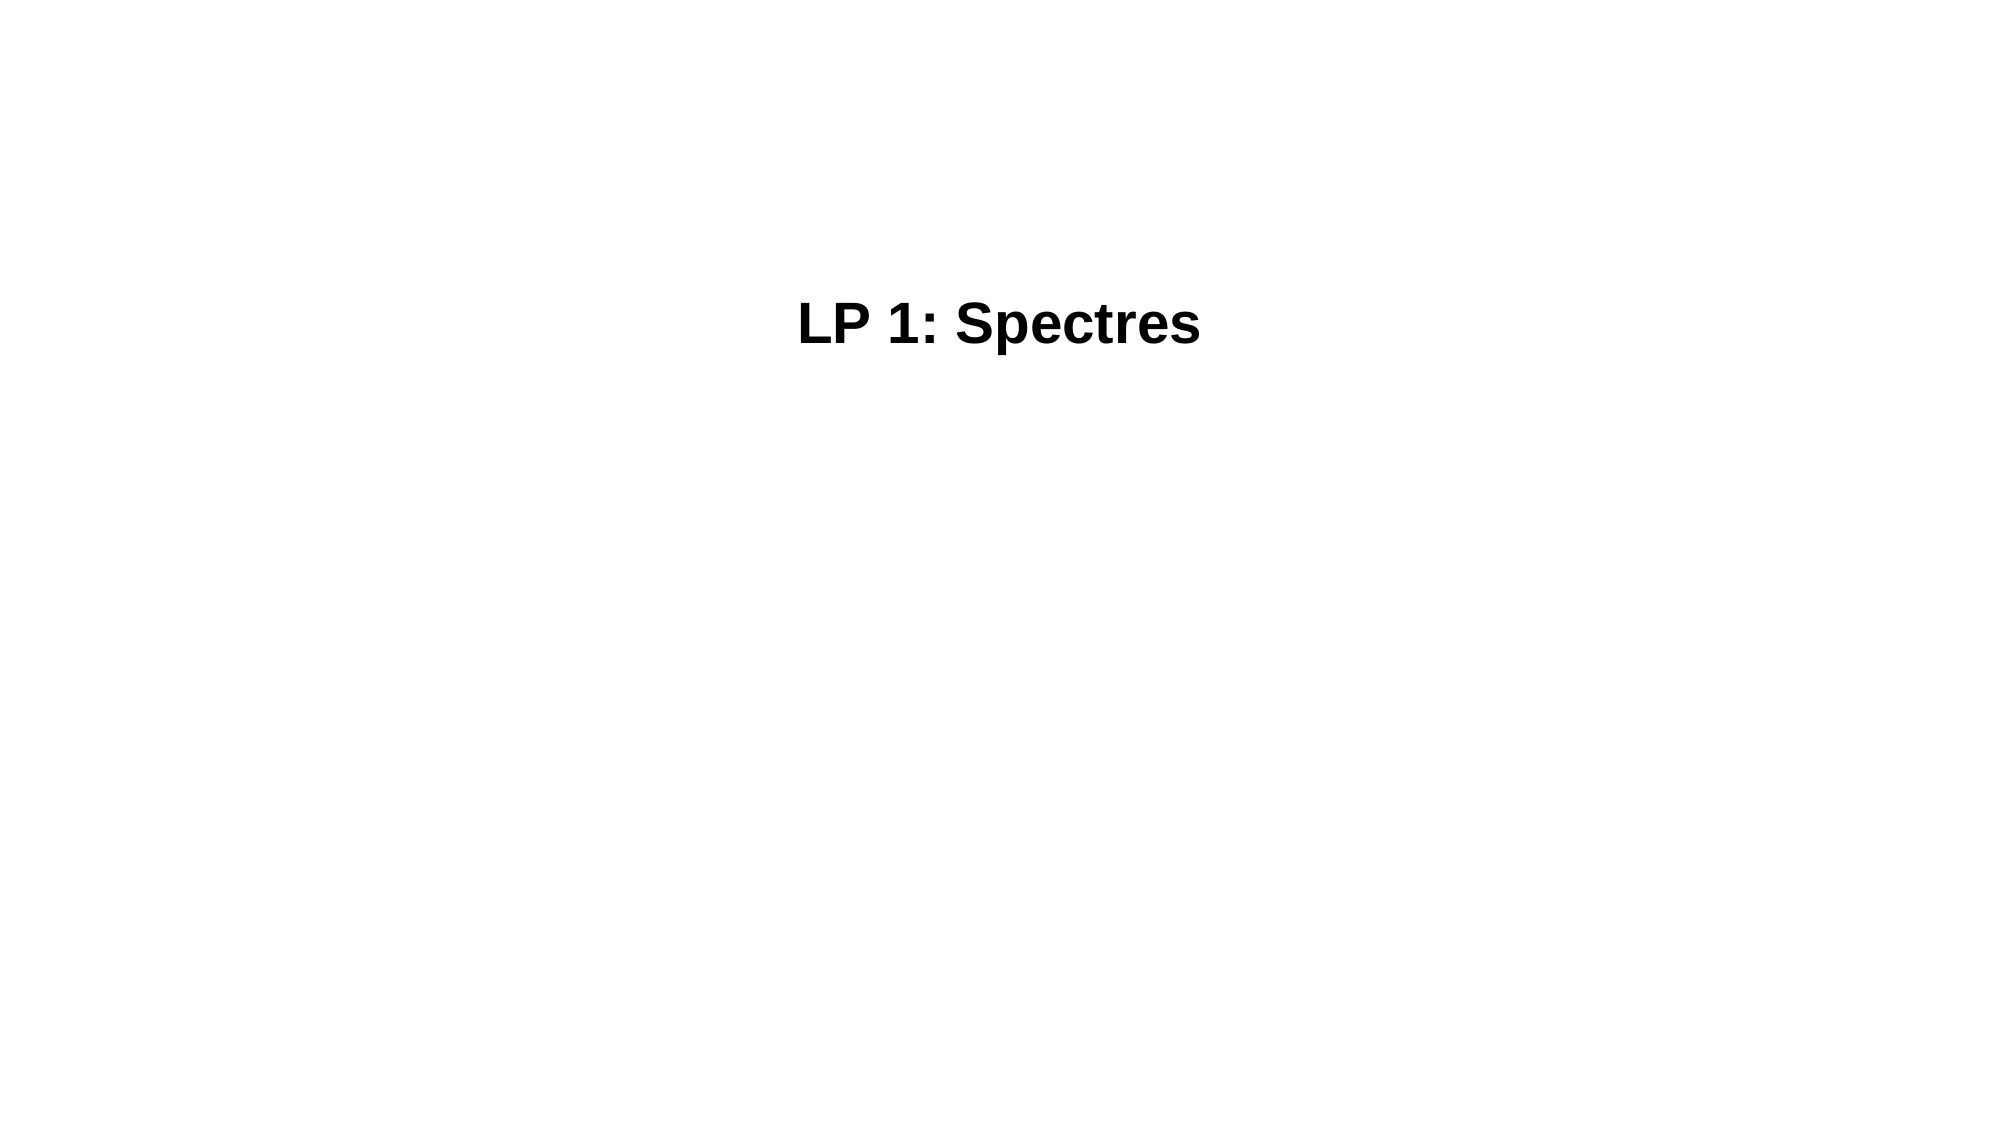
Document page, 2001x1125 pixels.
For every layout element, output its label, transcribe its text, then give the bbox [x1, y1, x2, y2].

text_box LP 1: Spectres [669, 283, 1331, 432]
